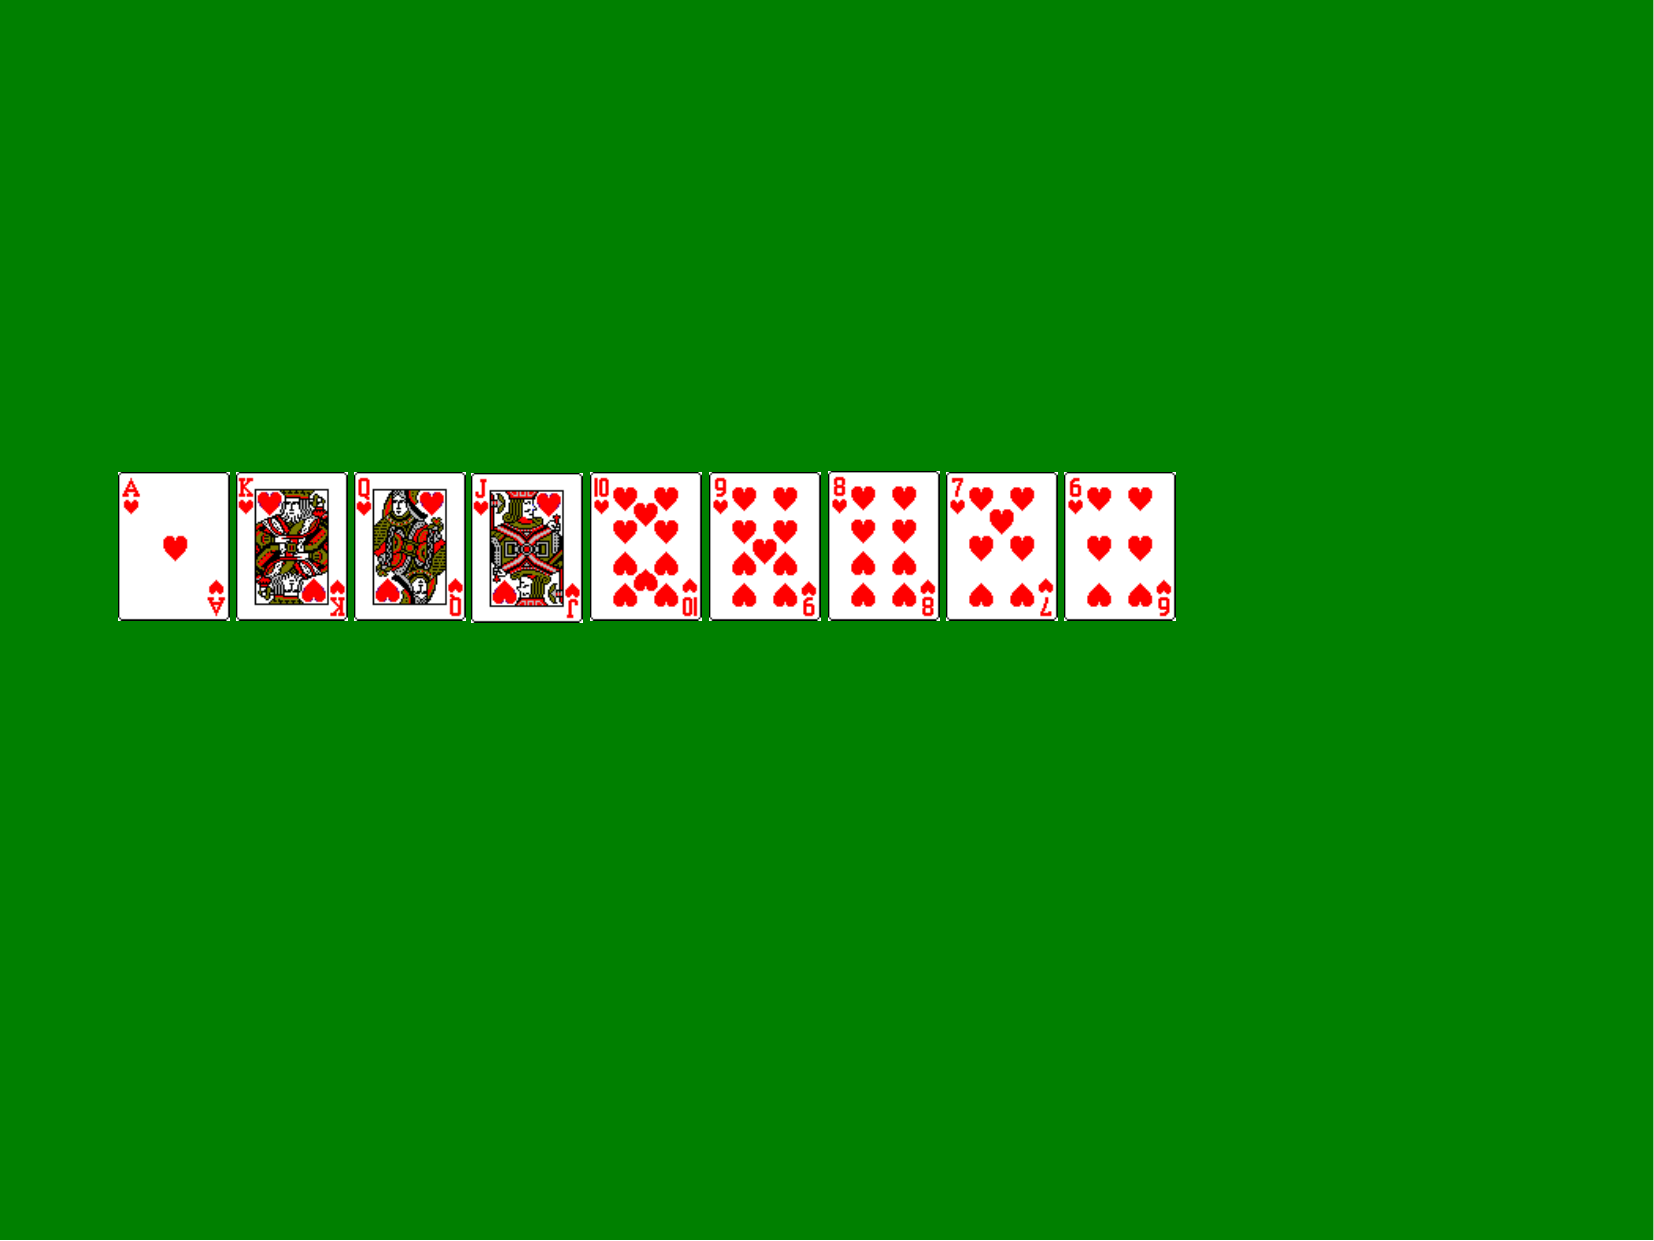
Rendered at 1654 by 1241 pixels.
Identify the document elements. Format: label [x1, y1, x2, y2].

picture [709, 472, 821, 621]
picture [1064, 472, 1176, 621]
picture [354, 472, 466, 621]
picture [118, 472, 230, 621]
picture [236, 472, 348, 621]
picture [471, 473, 583, 623]
picture [590, 472, 702, 621]
picture [828, 471, 940, 621]
picture [946, 472, 1058, 621]
